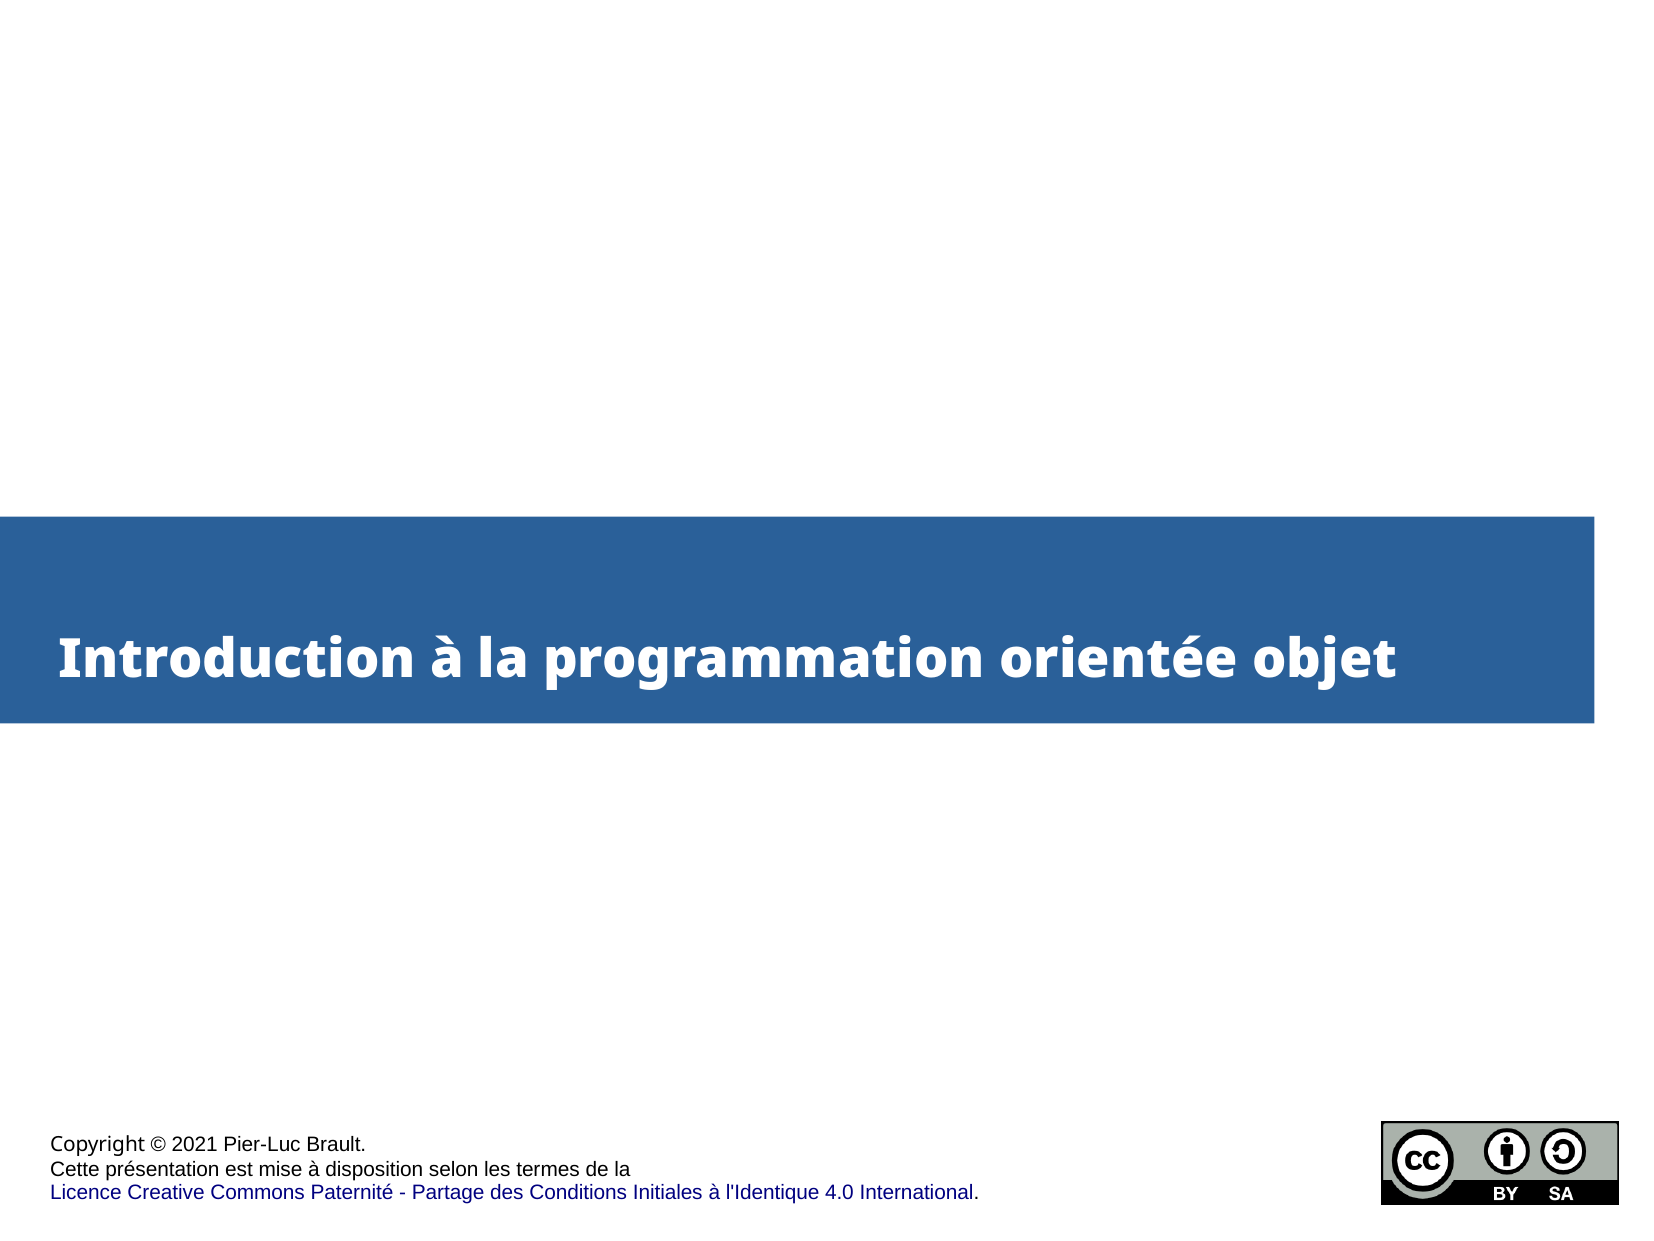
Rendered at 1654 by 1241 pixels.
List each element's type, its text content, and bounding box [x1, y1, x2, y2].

title Introduction à la programmation orientée objet [59, 546, 1595, 694]
text_box Copyright © 2021 Pier-Luc Brault. Cette présentation est mise à disposition selon les termes de la Licence Creative Commons Paternité - Partage des Conditions Initiales à l'Identique 4.0 International. [35, 1122, 1099, 1214]
picture [1381, 1121, 1619, 1205]
